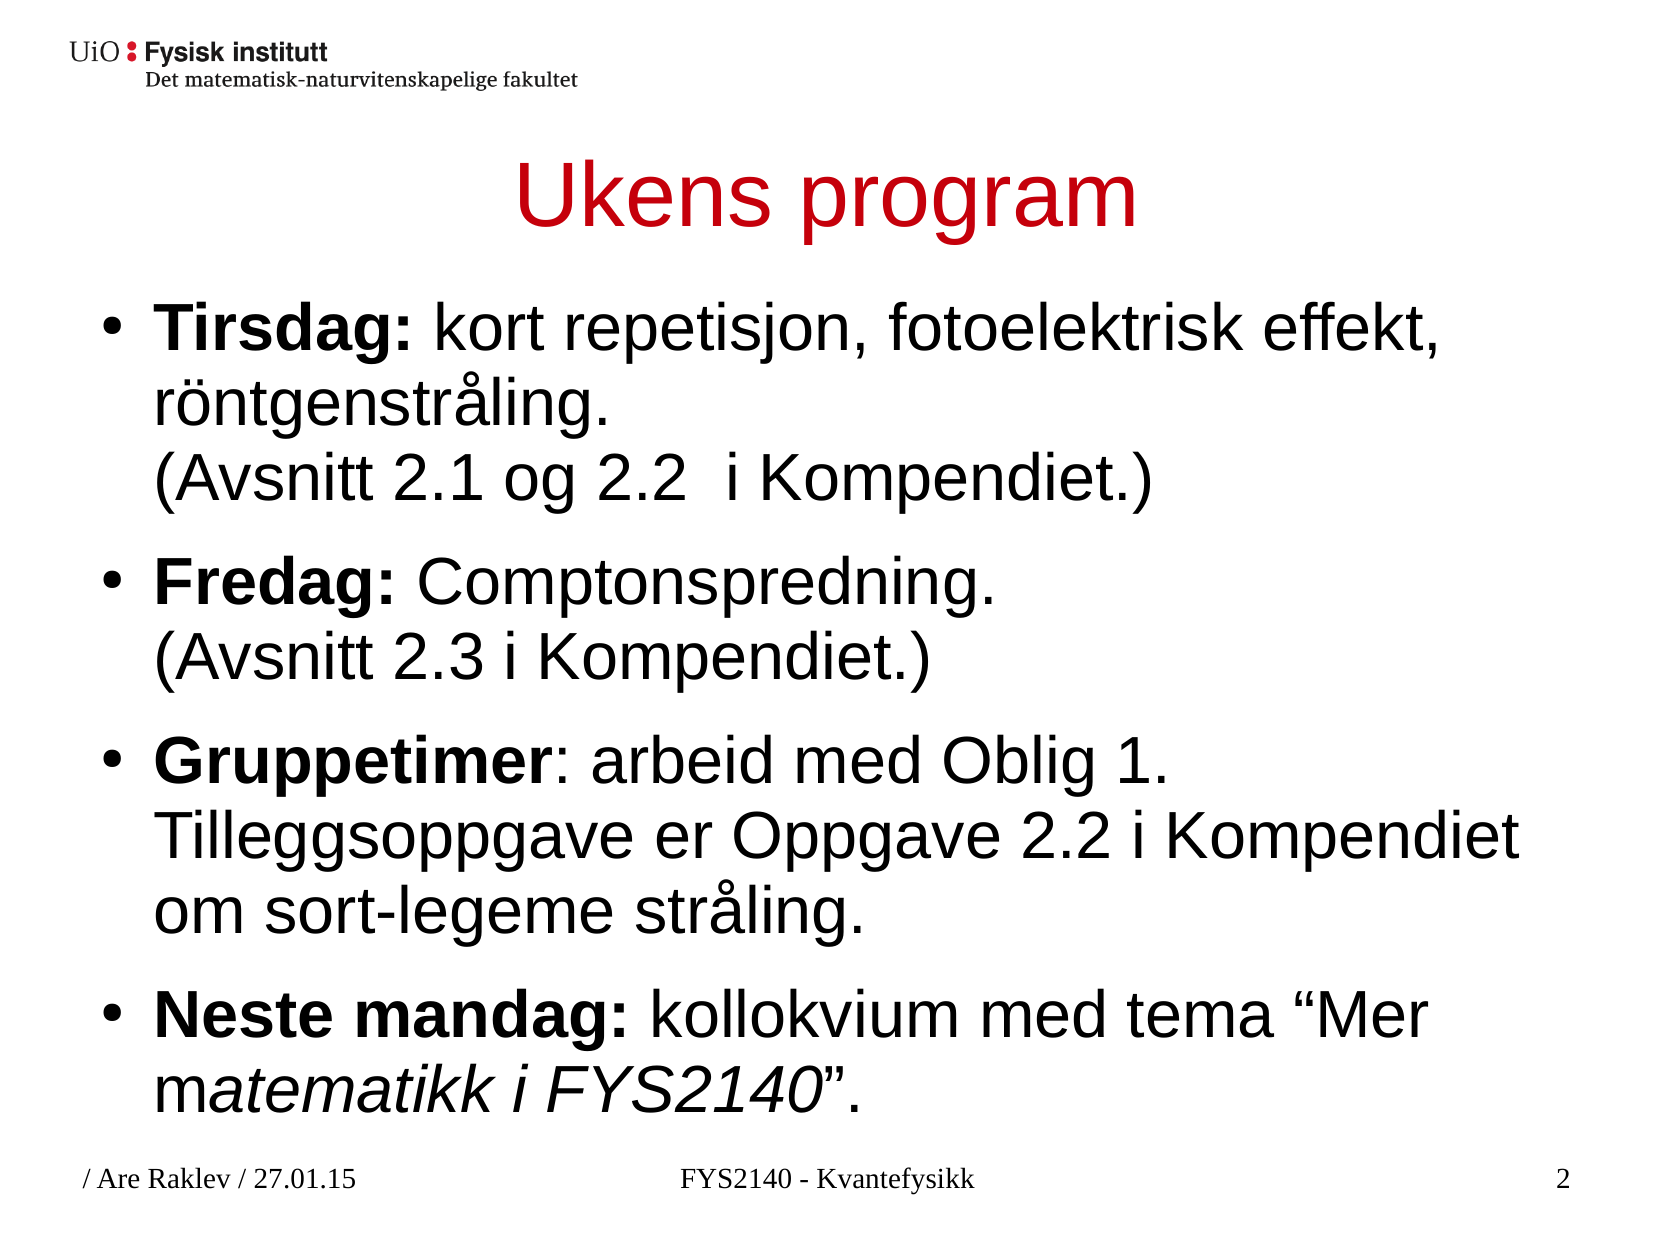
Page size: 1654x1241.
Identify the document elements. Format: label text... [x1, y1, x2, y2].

picture [68, 37, 581, 93]
list Tirsdag: kort repetisjon, fotoelektrisk effekt, röntgenstråling. (Avsnitt 2.1 og 2.2 i Kompendiet.) Fredag: Comptonspredning. (Avsnitt 2.3 i Kompendiet.) Gruppetimer: arbeid med Oblig 1. Tilleggsoppgave er Oppgave 2.2 i Kompendiet om sort-legeme stråling. Neste mandag: kollokvium med tema “Mer matematikk i FYS2140”. [82, 290, 1538, 1201]
title Ukens program [82, 90, 1571, 298]
